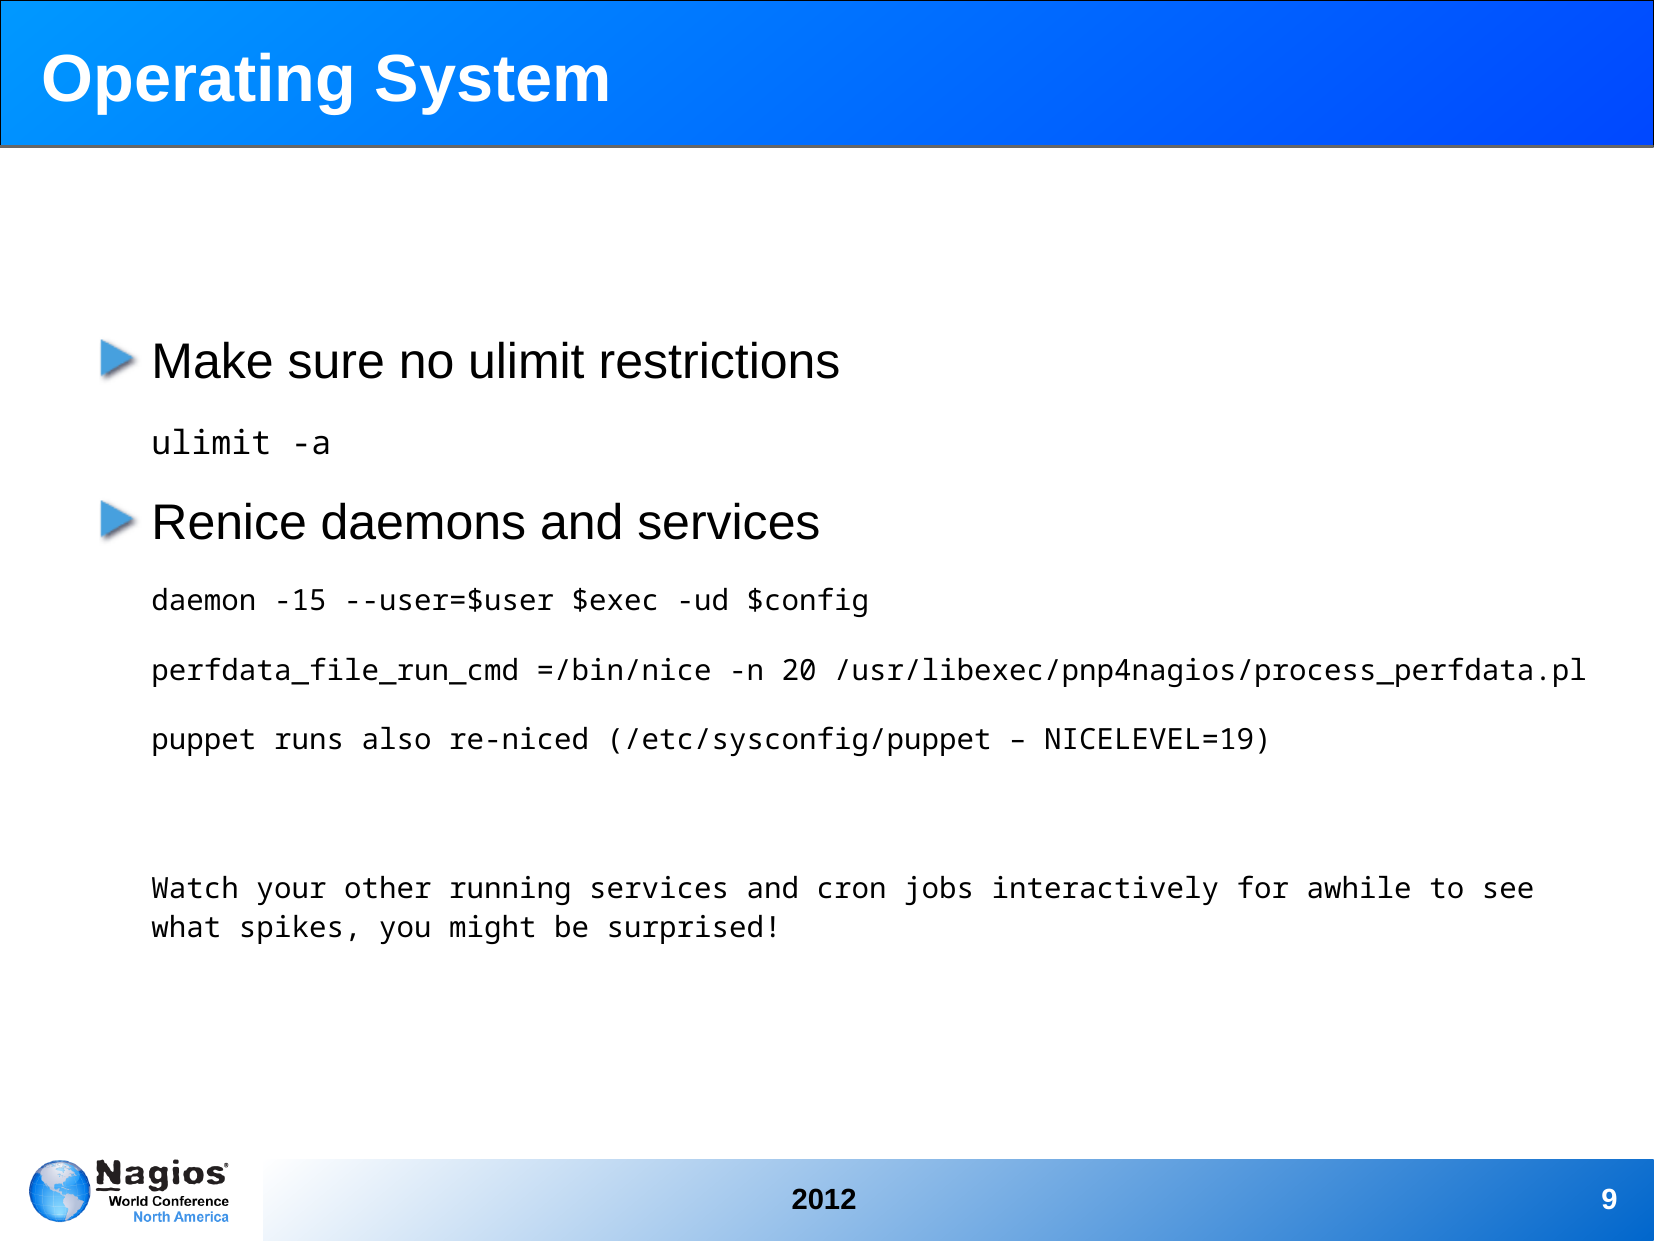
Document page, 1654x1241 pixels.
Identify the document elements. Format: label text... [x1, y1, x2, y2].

list Make sure no ulimit restrictions ulimit -a Renice daemons and services daemon -15 --user=$user $exec -ud $config perfdata_file_run_cmd =/bin/nice -n 20 /usr/libexec/pnp4nagios/process_perfdata.pl puppet runs also re-niced (/etc/sysconfig/puppet – NICELEVEL=19) Watch your other running services and cron jobs interactively for awhile to see what spikes, you might be surprised! [80, 253, 1608, 1072]
picture [29, 1159, 229, 1235]
title Operating System [41, 29, 1248, 127]
